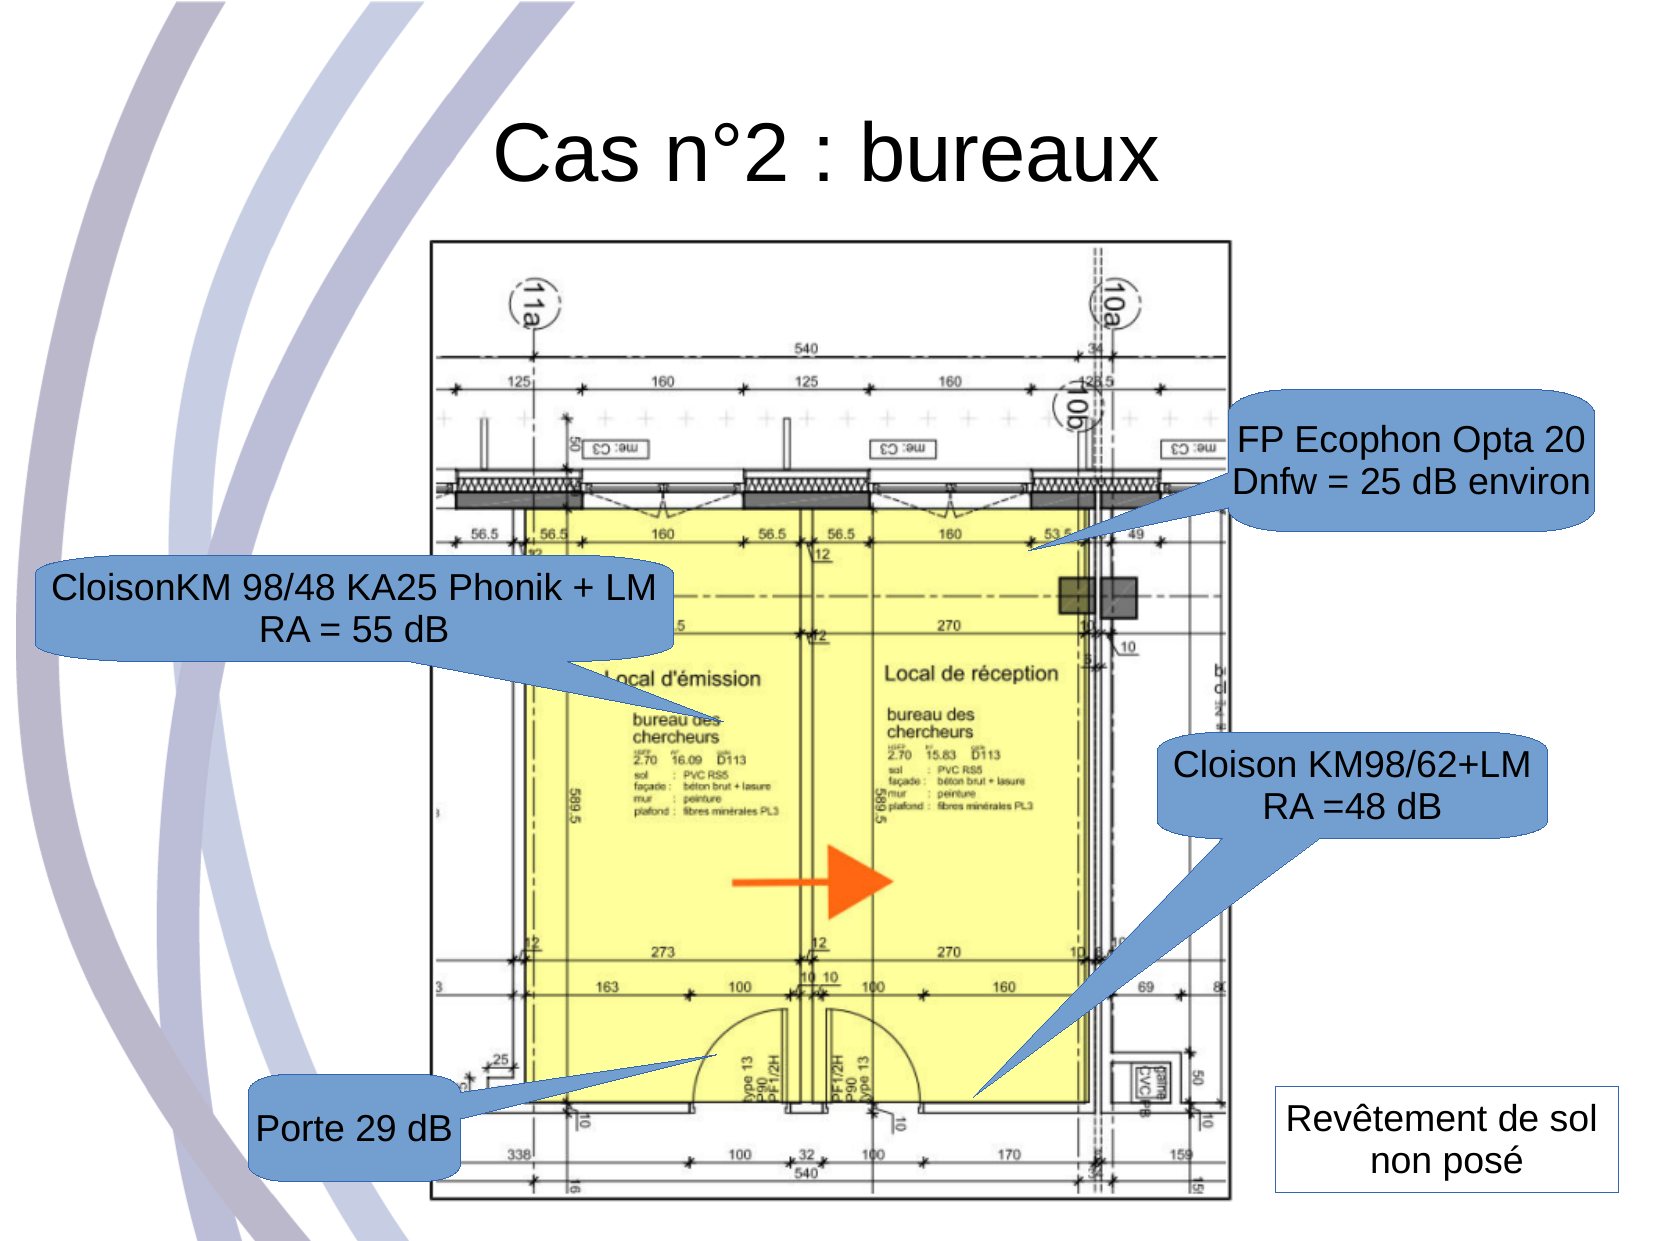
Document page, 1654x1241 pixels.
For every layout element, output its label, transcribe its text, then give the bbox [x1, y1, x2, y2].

text_box Porte 29 dB [248, 1054, 717, 1182]
text_box CloisonKM 98/48 KA25 Phonik + LM RA = 55 dB [35, 555, 724, 722]
text_box Cloison KM98/62+LM RA =48 dB [973, 732, 1548, 1098]
picture [0, 1, 1654, 1241]
text_box Revêtement de sol non posé [1275, 1086, 1619, 1193]
text_box FP Ecophon Opta 20 Dnfw = 25 dB environ [1028, 389, 1595, 551]
